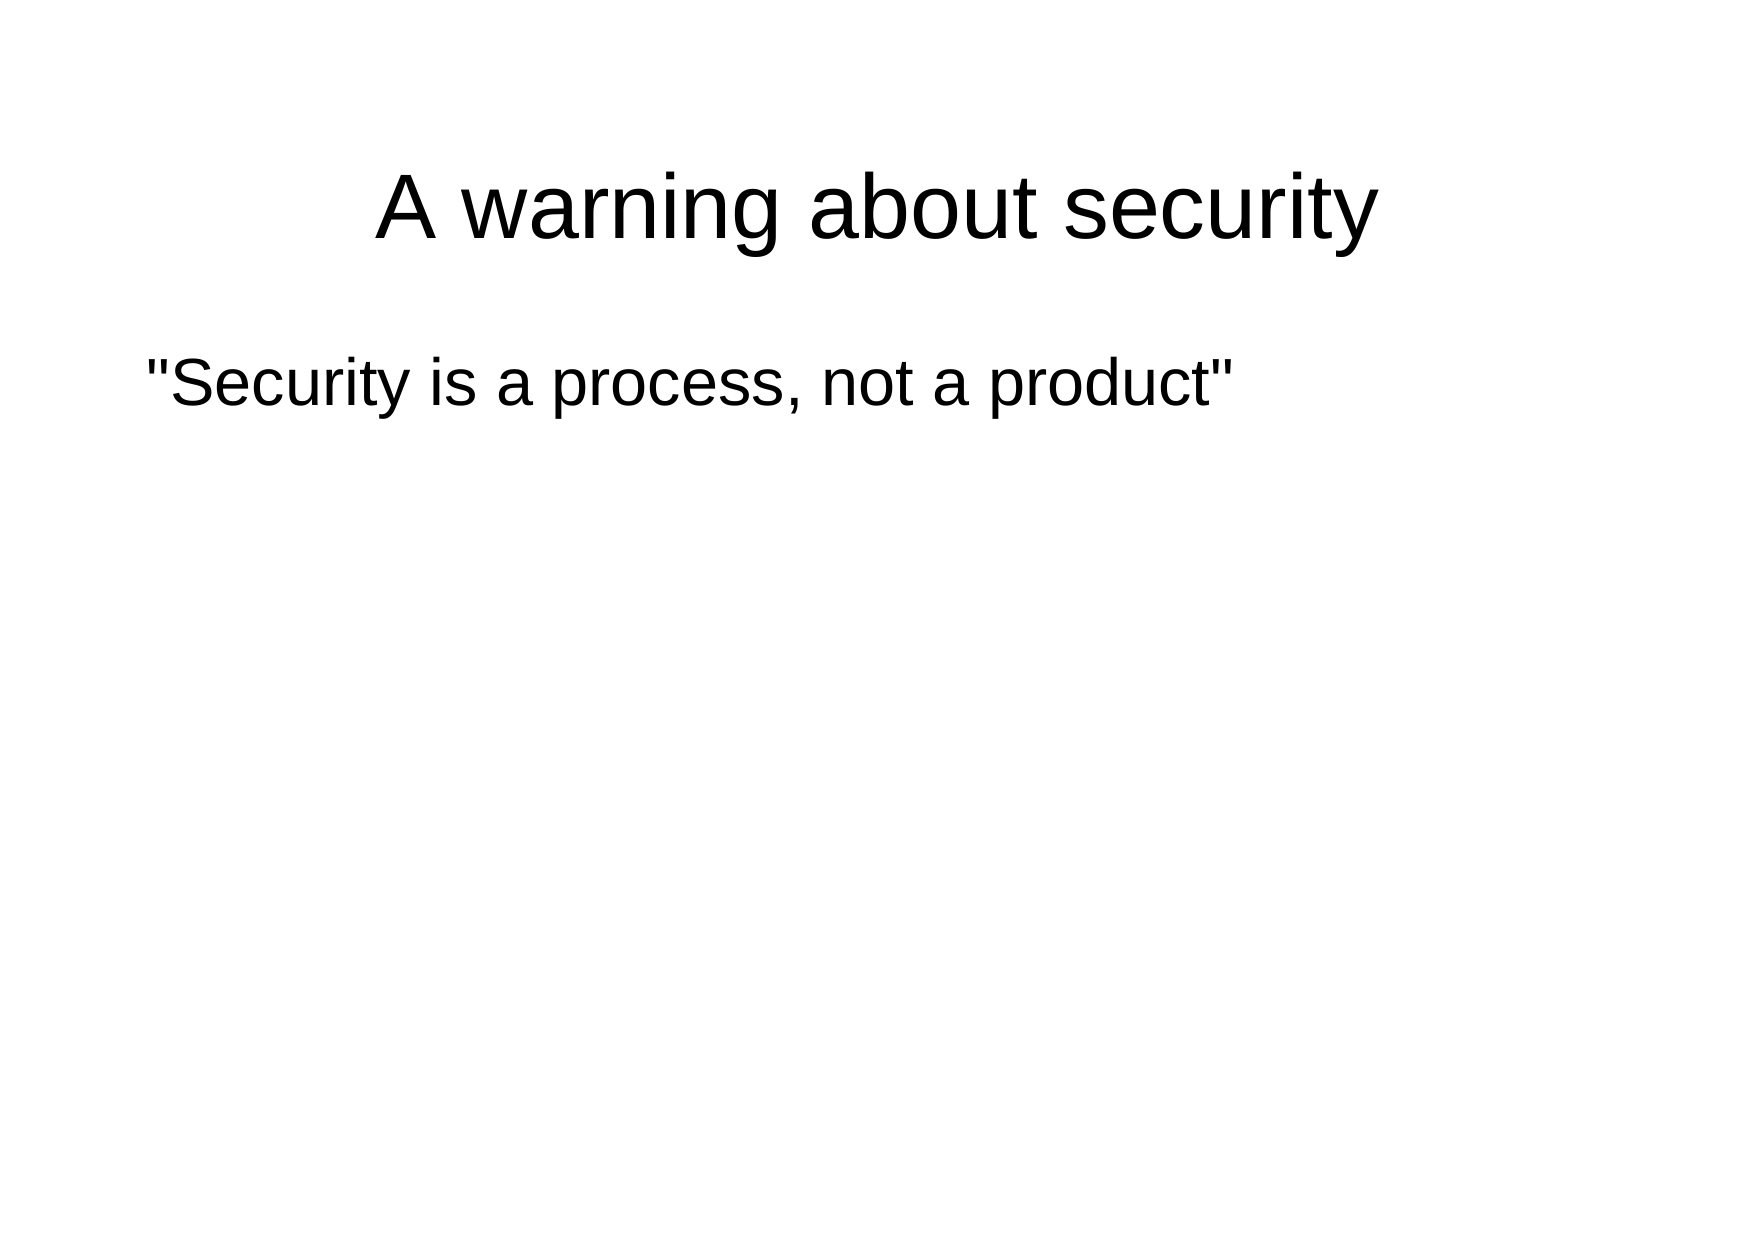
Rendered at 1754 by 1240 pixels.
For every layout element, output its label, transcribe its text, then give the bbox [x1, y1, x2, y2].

title A warning about security [128, 102, 1627, 310]
list "Security is a process, not a product" [128, 344, 1627, 1126]
